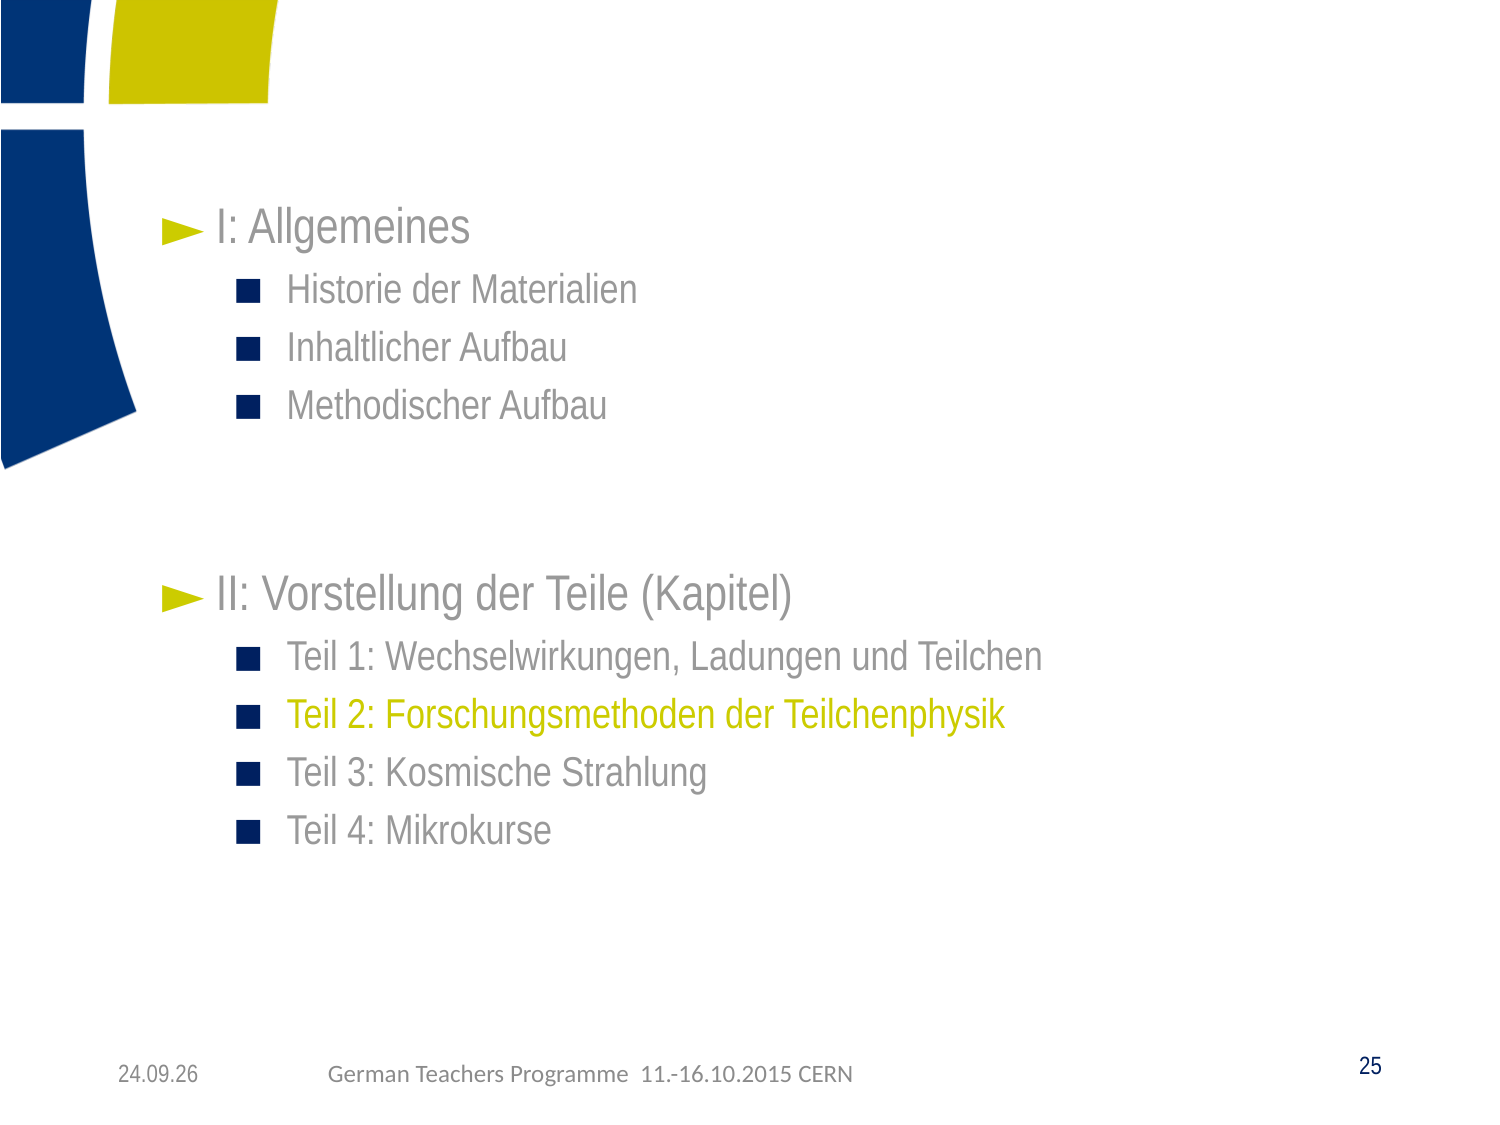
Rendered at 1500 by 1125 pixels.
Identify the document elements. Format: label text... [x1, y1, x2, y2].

footer German Teachers Programme 11.-16.10.2015 CERN [312, 1042, 987, 1103]
slide_number <Foliennummer> [1059, 1042, 1397, 1103]
slide_number 14.10.15 [103, 1042, 290, 1103]
list I: Allgemeines Historie der Materialien Inhaltlicher Aufbau Methodischer Aufbau II: Vorstellung der Teile (Kapitel) Teil 1: Wechselwirkungen, Ladungen und Teilchen Teil 2: Forschungsmethoden der Teilchenphysik Teil 3: Kosmische Strahlung Teil 4: Mikrokurse [129, 190, 1367, 880]
picture [0, 0, 1500, 1125]
